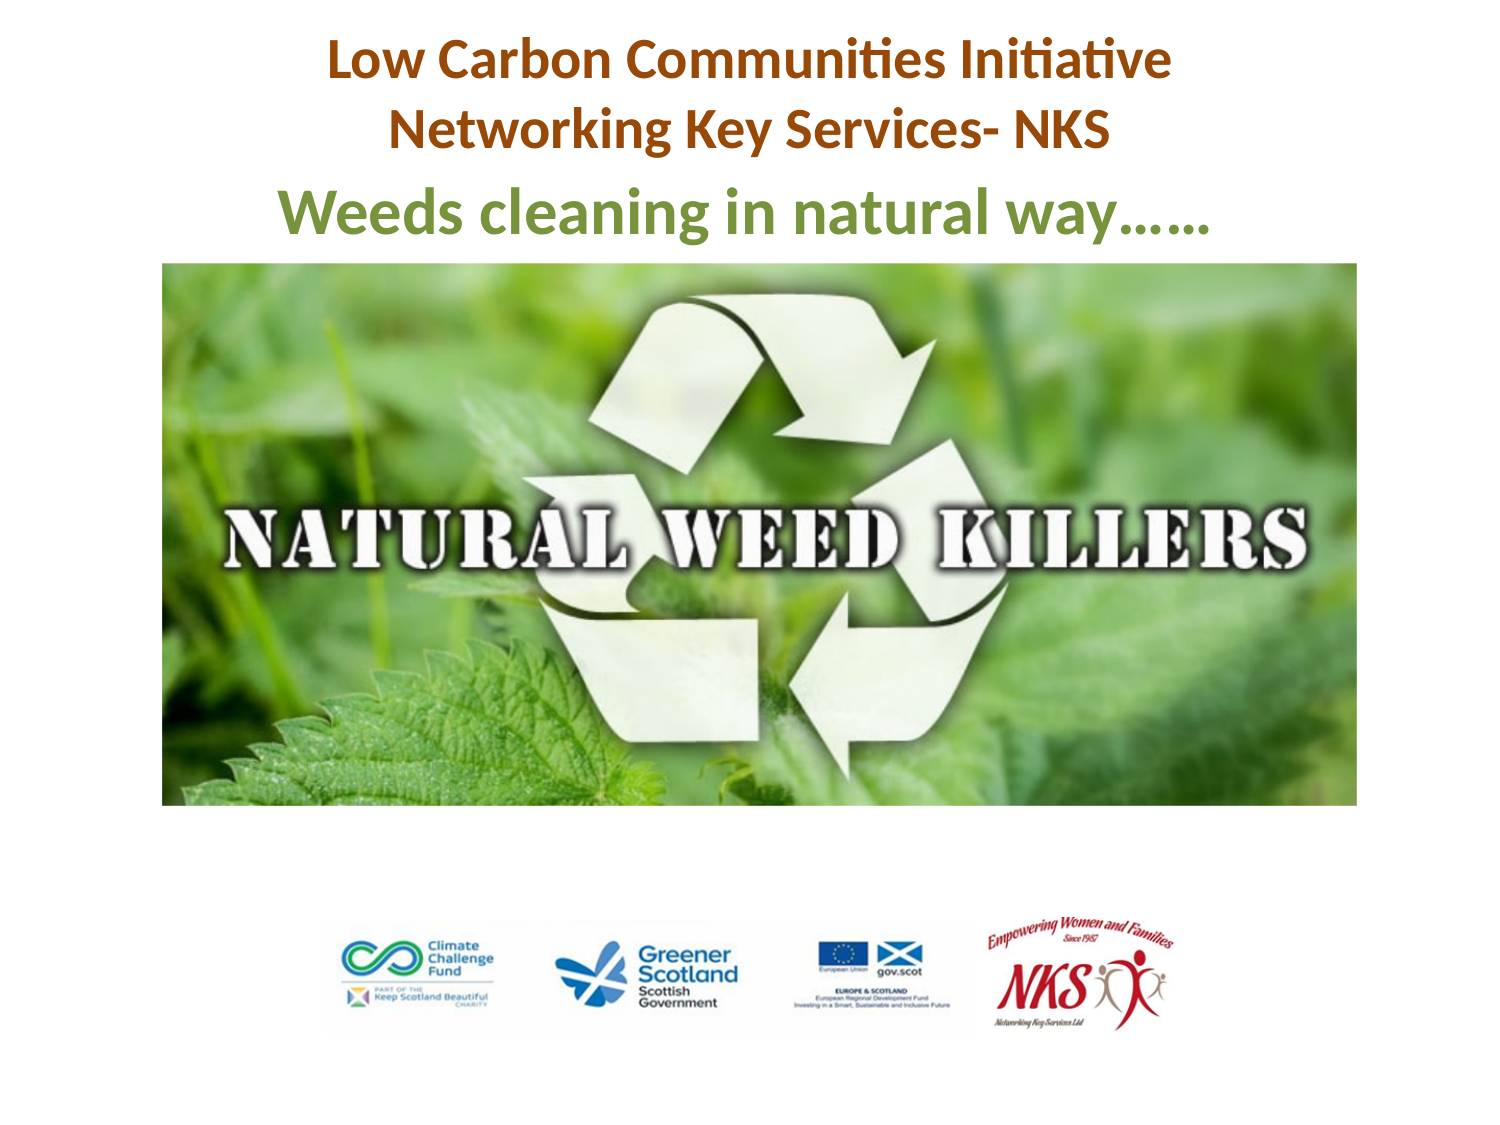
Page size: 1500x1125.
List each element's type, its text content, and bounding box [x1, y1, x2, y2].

picture [159, 255, 1361, 810]
text_box Low Carbon Communities Initiative Networking Key Services- NKS [312, 12, 1188, 213]
title Weeds cleaning in natural way…… [107, 113, 1383, 303]
picture [326, 917, 1176, 1059]
